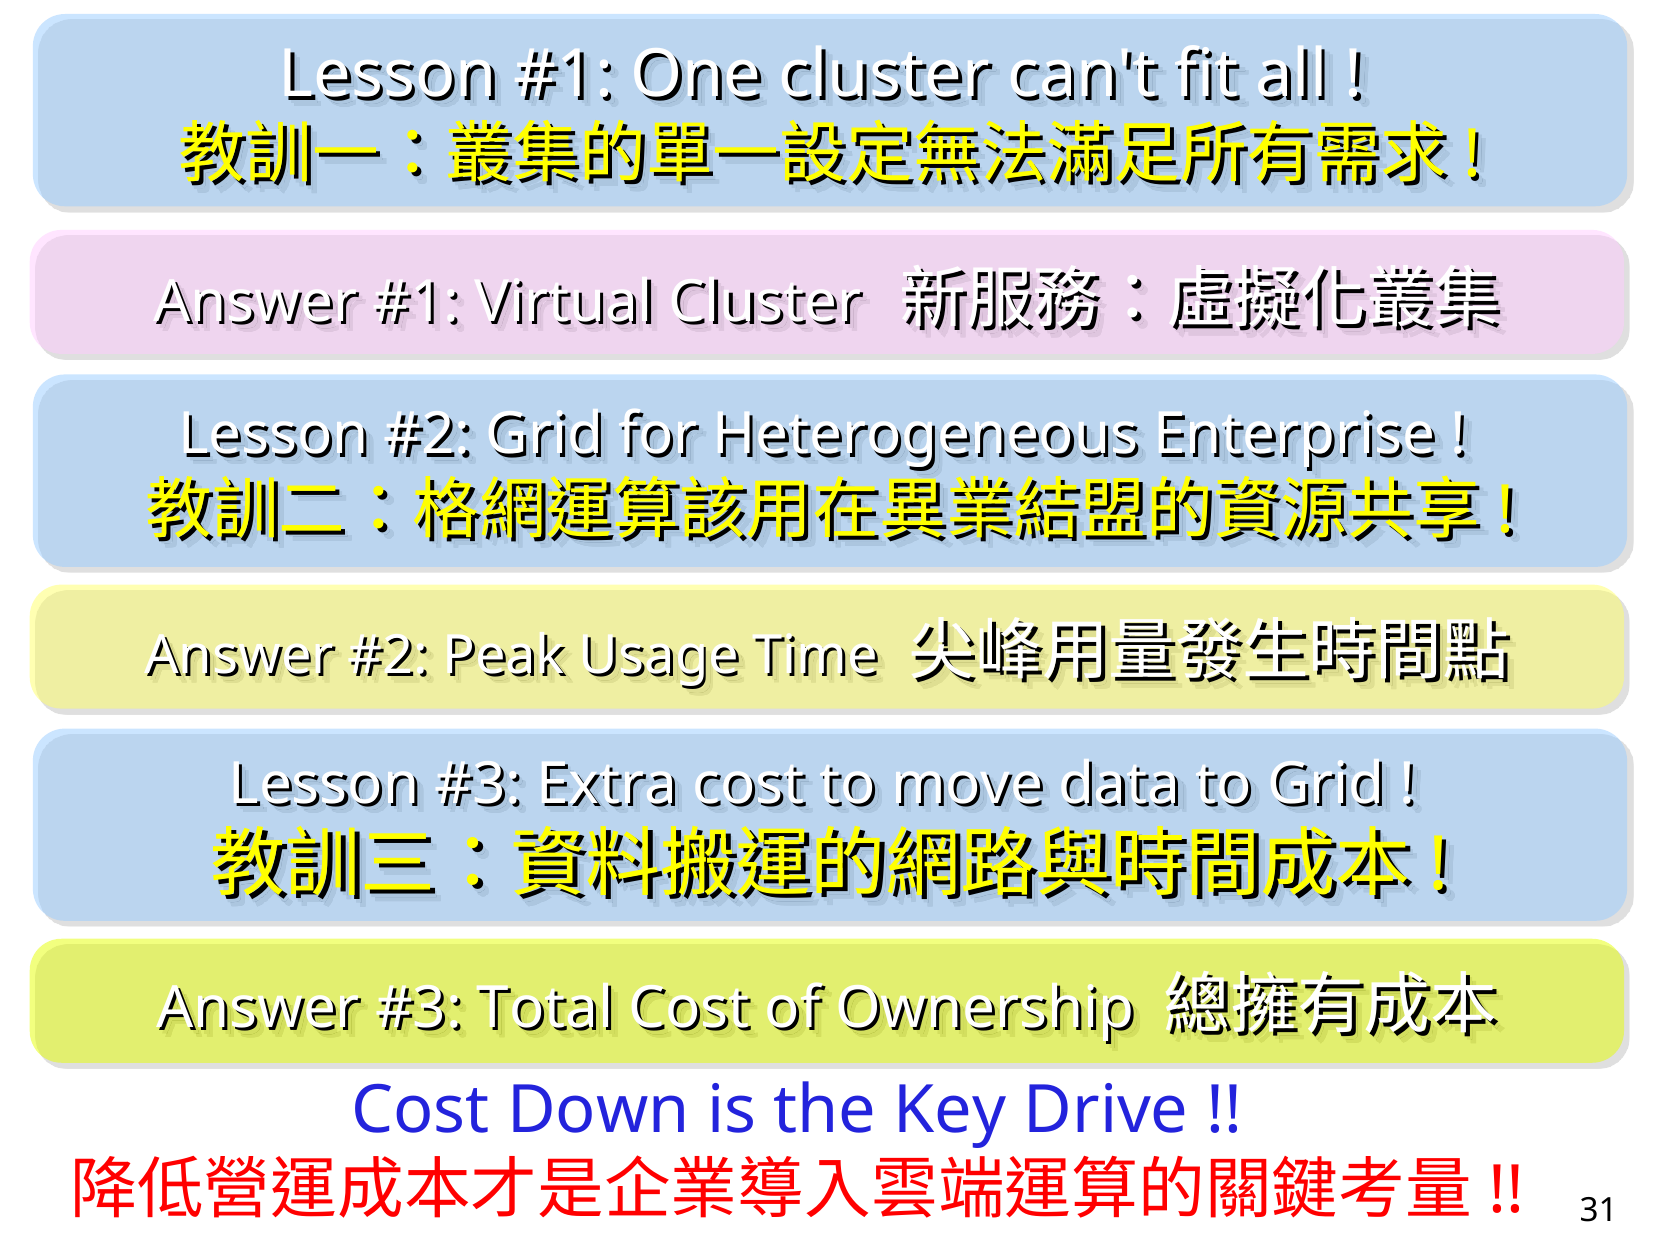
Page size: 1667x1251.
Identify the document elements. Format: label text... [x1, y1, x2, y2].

text_box Lesson #3: Extra cost to move data to Grid ! 教訓三：資料搬運的網路與時間成本! [32, 728, 1628, 921]
text_box Answer #1: Virtual Cluster 新服務：虛擬化叢集 [29, 229, 1625, 354]
text_box Lesson #1: One cluster can't fit all ! 教訓一：叢集的單一設定無法滿足所有需求! [32, 13, 1628, 207]
text_box Cost Down is the Key Drive !! 降低營運成本才是企業導入雲端運算的關鍵考量!! [0, 1058, 1595, 1244]
text_box Lesson #2: Grid for Heterogeneous Enterprise ! 教訓二：格網運算該用在異業結盟的資源共享! [32, 374, 1628, 567]
text_box Answer #2: Peak Usage Time 尖峰用量發生時間點 [29, 584, 1625, 709]
text_box Answer #3: Total Cost of Ownership 總擁有成本 [29, 938, 1625, 1063]
